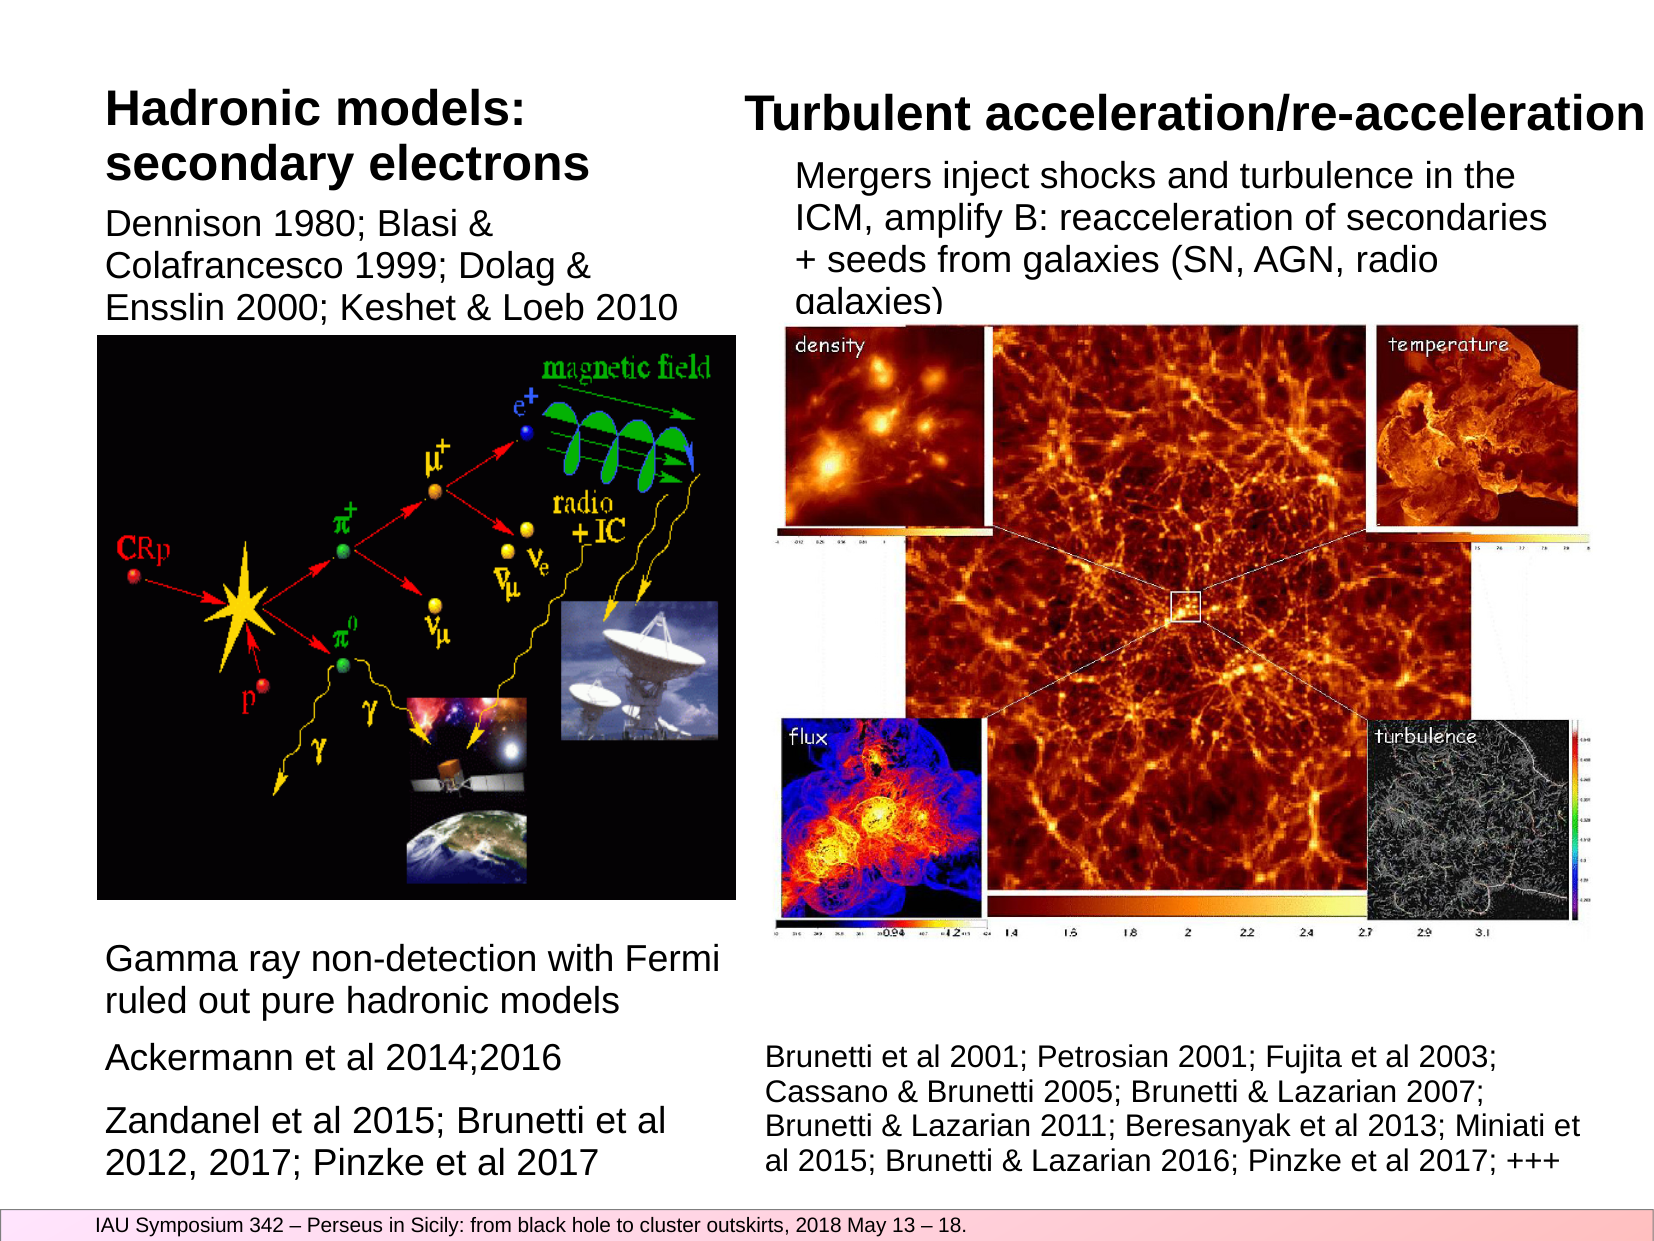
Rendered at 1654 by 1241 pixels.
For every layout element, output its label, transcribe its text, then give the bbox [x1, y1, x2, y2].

text_box Ackermann et al 2014;2016 [90, 1028, 676, 1091]
text_box Gamma ray non-detection with Fermi ruled out pure hadronic models [90, 930, 766, 1029]
text_box Brunetti et al 2001; Petrosian 2001; Fujita et al 2003; Cassano & Brunetti 2005; Brunetti & Lazarian 2007; Brunetti & Lazarian 2011; Beresanyak et al 2013; Miniati et al 2015; Brunetti & Lazarian 2016; Pinzke et al 2017; +++ [750, 1031, 1610, 1190]
text_box Hadronic models: secondary electrons [90, 72, 766, 195]
text_box Dennison 1980; Blasi & Colafrancesco 1999; Dolag & Ensslin 2000; Keshet & Loeb 2010 [90, 195, 736, 337]
text_box Turbulent acceleration/re-acceleration [729, 78, 1654, 205]
picture [765, 314, 1603, 951]
text_box Mergers inject shocks and turbulence in the ICM, amplify B: reacceleration of secondaries + seeds from galaxies (SN, AGN, radio galaxies) [780, 147, 1576, 314]
picture [97, 337, 736, 901]
text_box Zandanel et al 2015; Brunetti et al 2012, 2017; Pinzke et al 2017 [90, 1091, 706, 1191]
